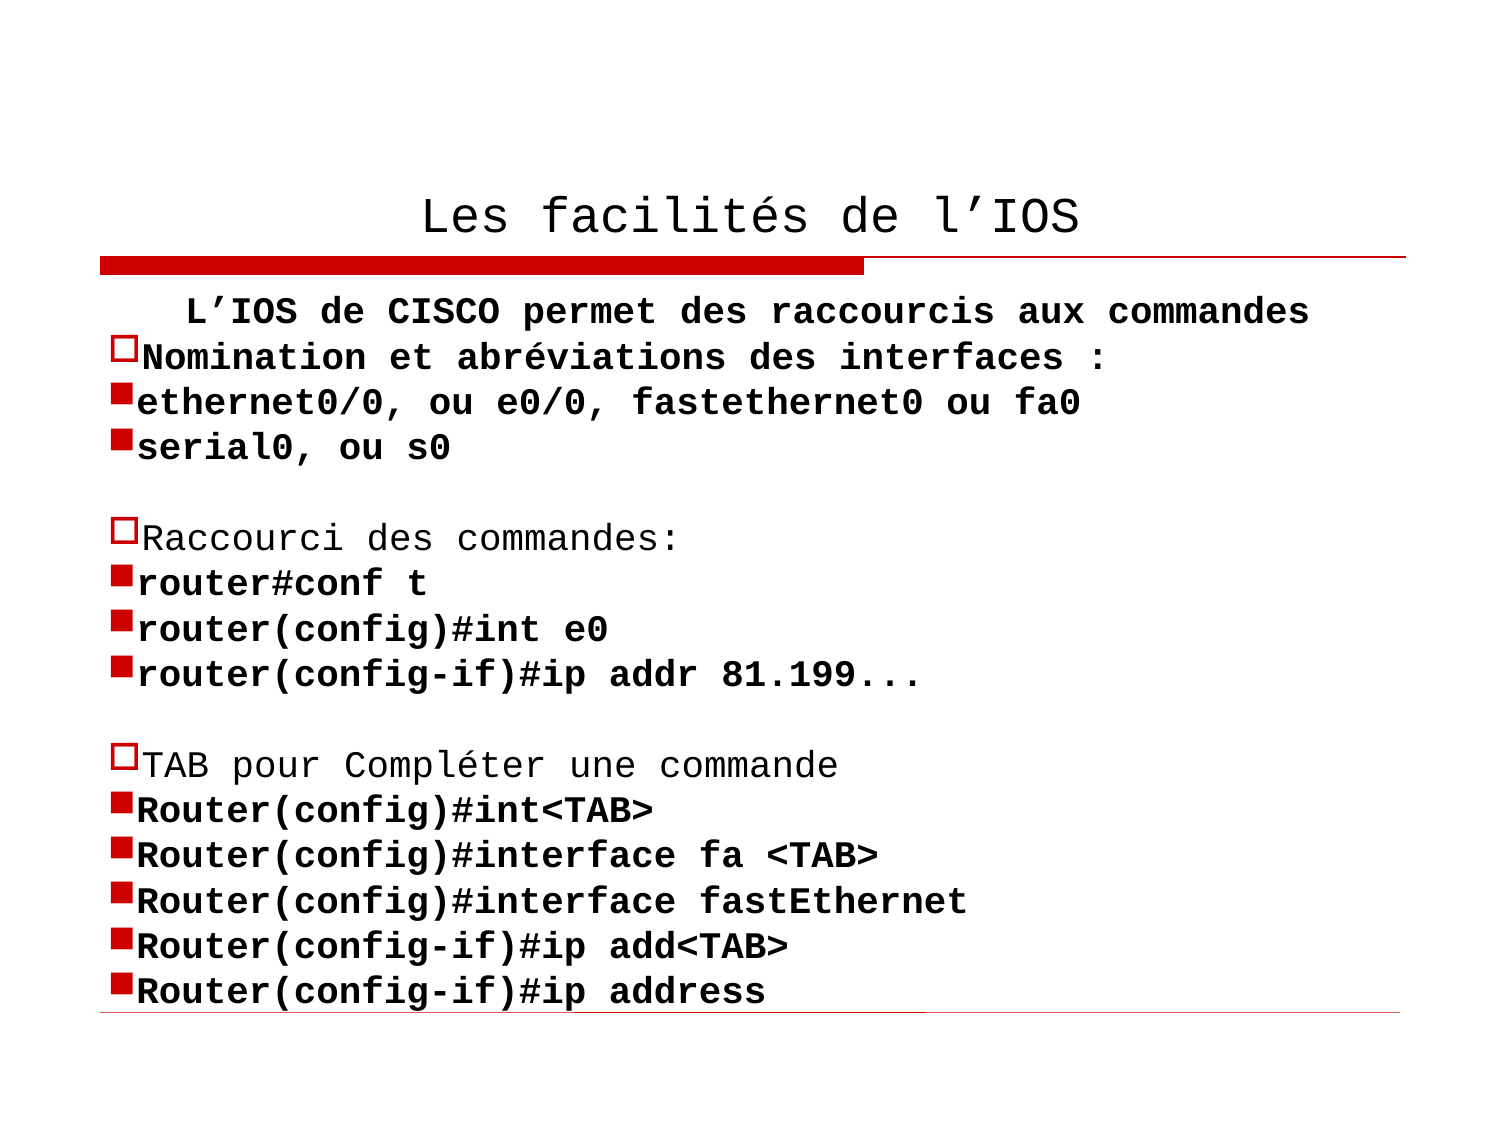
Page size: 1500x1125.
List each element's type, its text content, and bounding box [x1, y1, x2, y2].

list L’IOS de CISCO permet des raccourcis aux commandes Nomination et abréviations des interfaces : ethernet0/0, ou e0/0, fastethernet0 ou fa0 serial0, ou s0 Raccourci des commandes: router#conf t router(config)#int e0 router(config-if)#ip addr 81.199... TAB pour Compléter une commande Router(config)#int<TAB> Router(config)#interface fa <TAB> Router(config)#interface fastEthernet Router(config-if)#ip add<TAB> Router(config-if)#ip address [92, 287, 1406, 1018]
title Les facilités de l’IOS [94, 50, 1407, 250]
